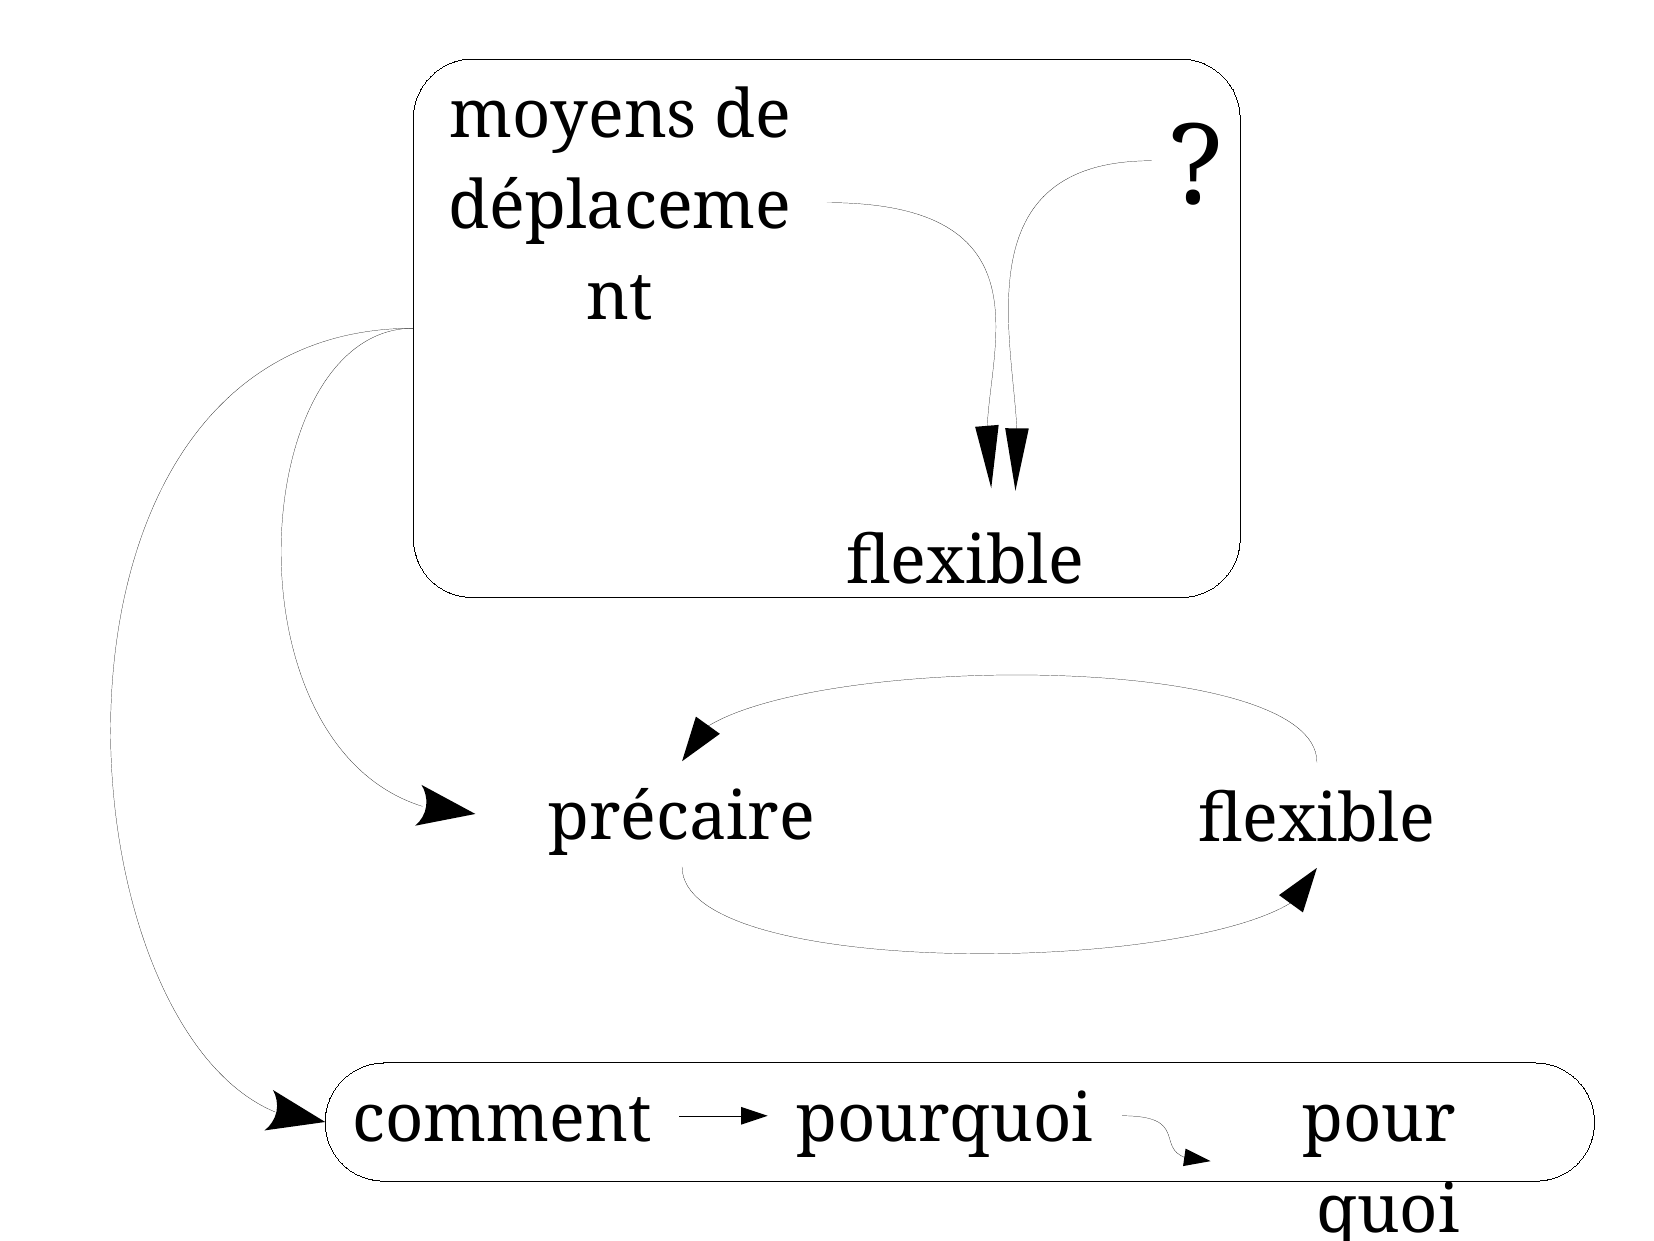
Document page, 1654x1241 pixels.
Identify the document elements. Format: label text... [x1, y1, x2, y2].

text_box flexible [803, 504, 1128, 610]
text_box moyens de déplacement [413, 59, 827, 254]
text_box précaire [475, 761, 889, 867]
text_box pourquoi [767, 1063, 1123, 1168]
text_box flexible [1127, 762, 1506, 868]
text_box comment [324, 1062, 680, 1168]
text_box pour quoi [1210, 1062, 1565, 1168]
text_box ? [1151, 76, 1241, 244]
